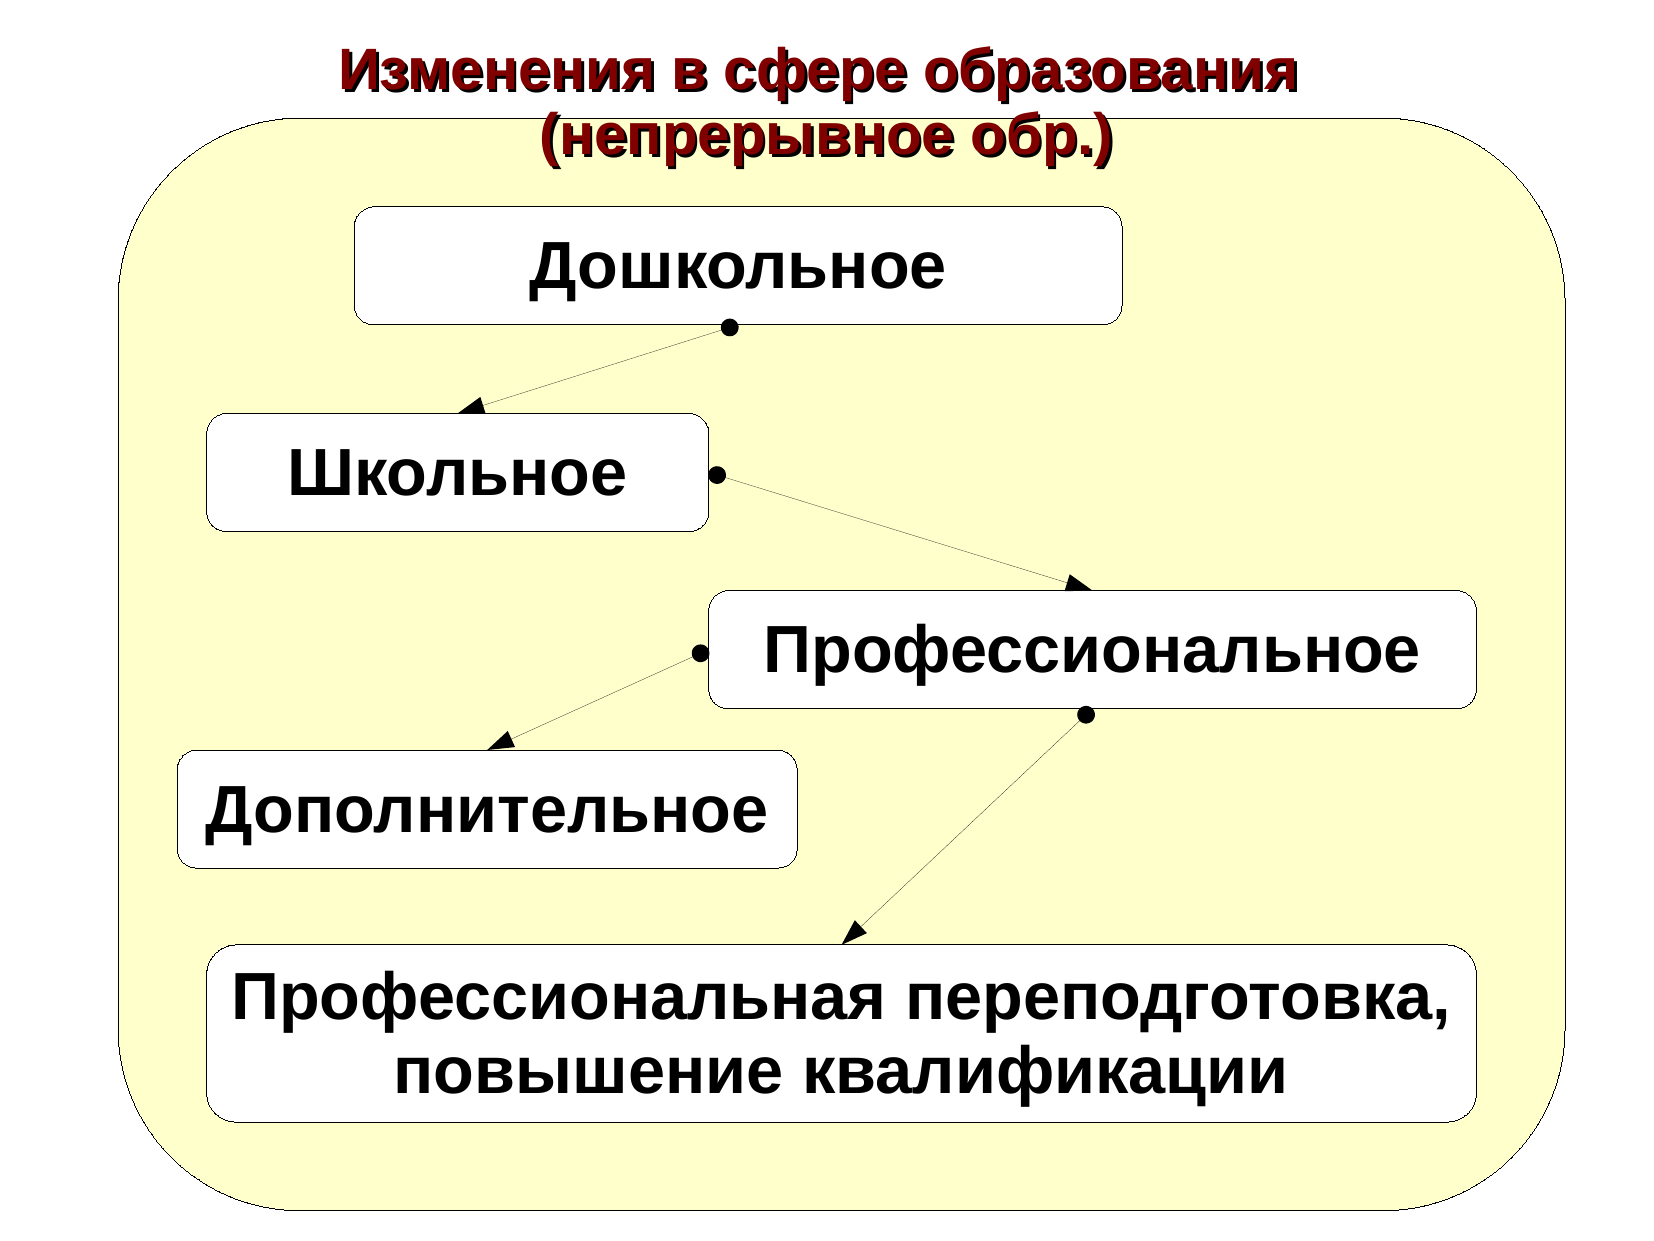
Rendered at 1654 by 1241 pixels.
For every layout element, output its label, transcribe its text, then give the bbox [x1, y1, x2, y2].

text_box Изменения в сфере образования (непрерывное обр.) [59, 29, 1595, 178]
text_box Дошкольное [354, 206, 1123, 325]
text_box Профессиональное [708, 590, 1477, 709]
text_box Профессиональная переподготовка, повышение квалификации [206, 944, 1477, 1123]
text_box Школьное [206, 413, 709, 532]
text_box [118, 178, 1566, 1211]
text_box Дополнительное [177, 750, 798, 869]
